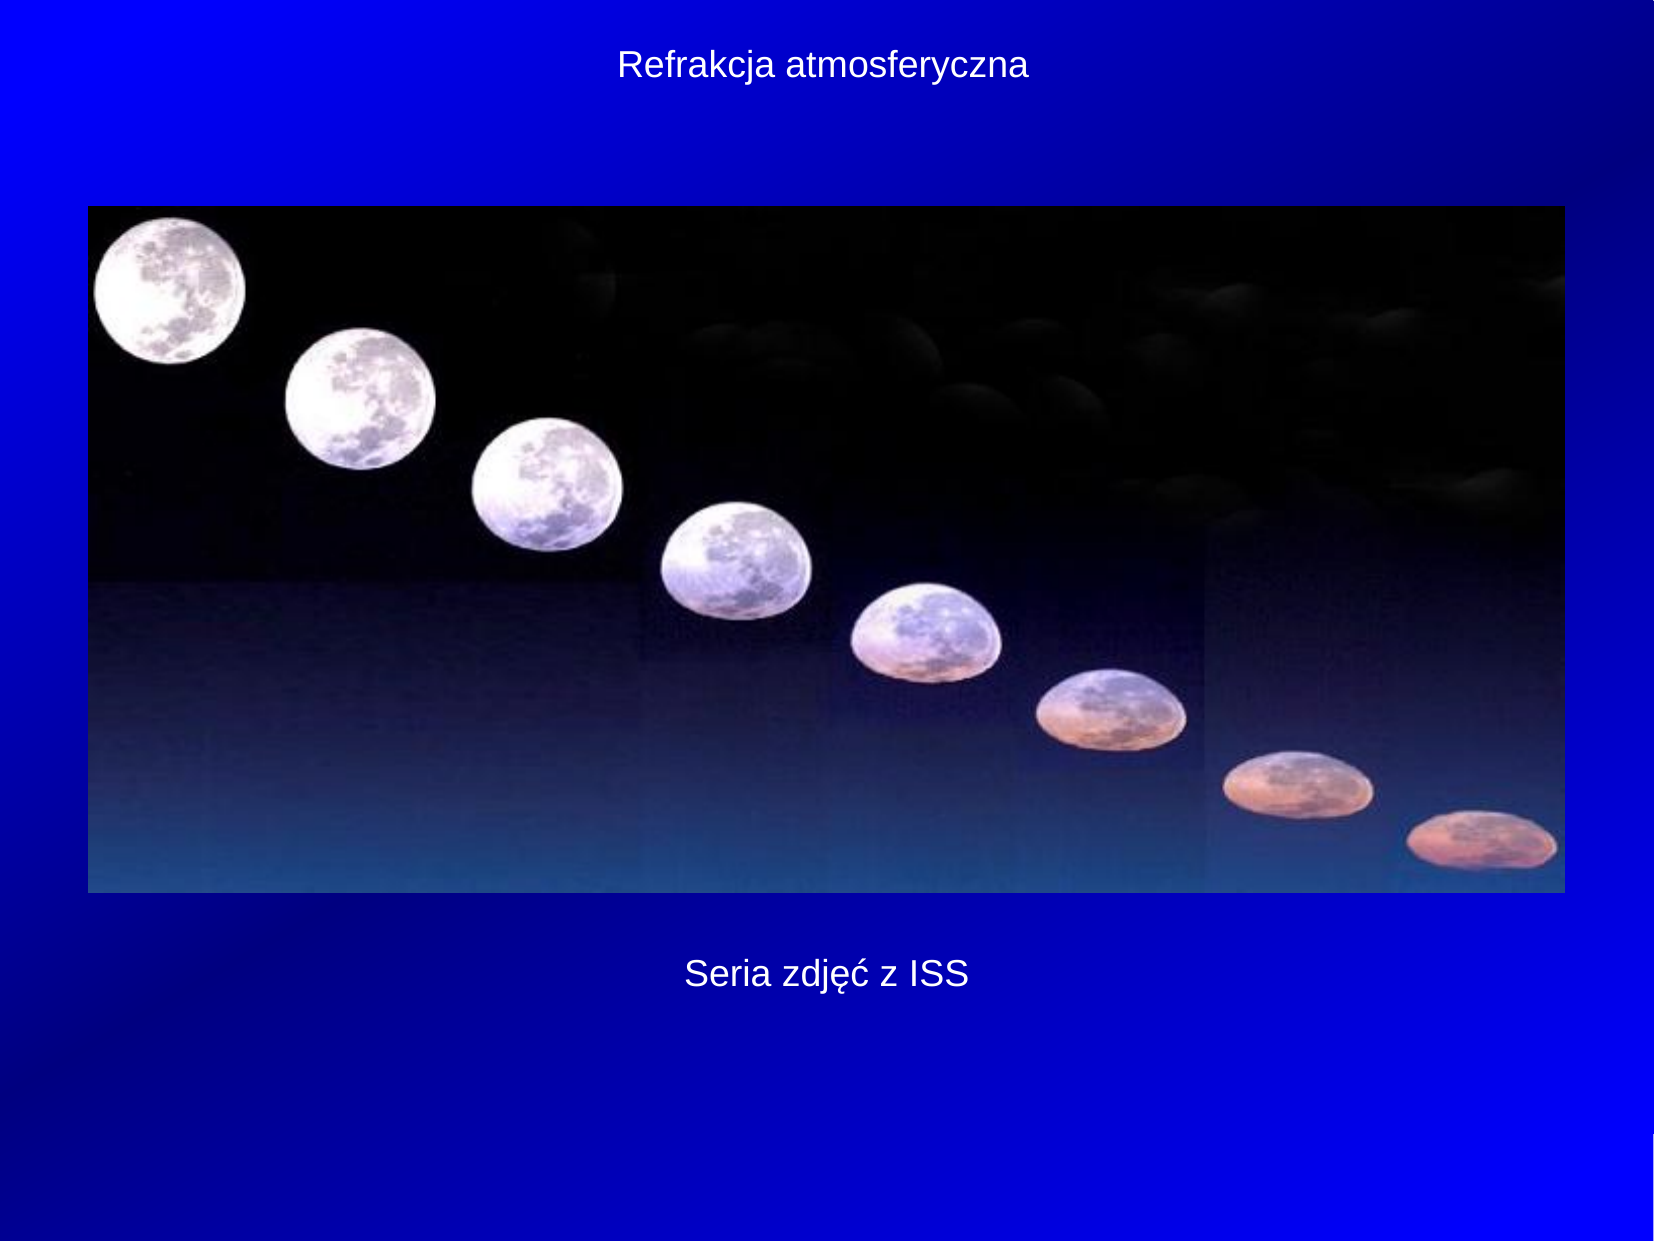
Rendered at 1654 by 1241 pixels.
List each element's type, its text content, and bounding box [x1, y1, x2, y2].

text_box Refrakcja atmosferyczna [602, 35, 1045, 93]
picture [88, 206, 1565, 893]
text_box Seria zdjęć z ISS [669, 944, 985, 1002]
